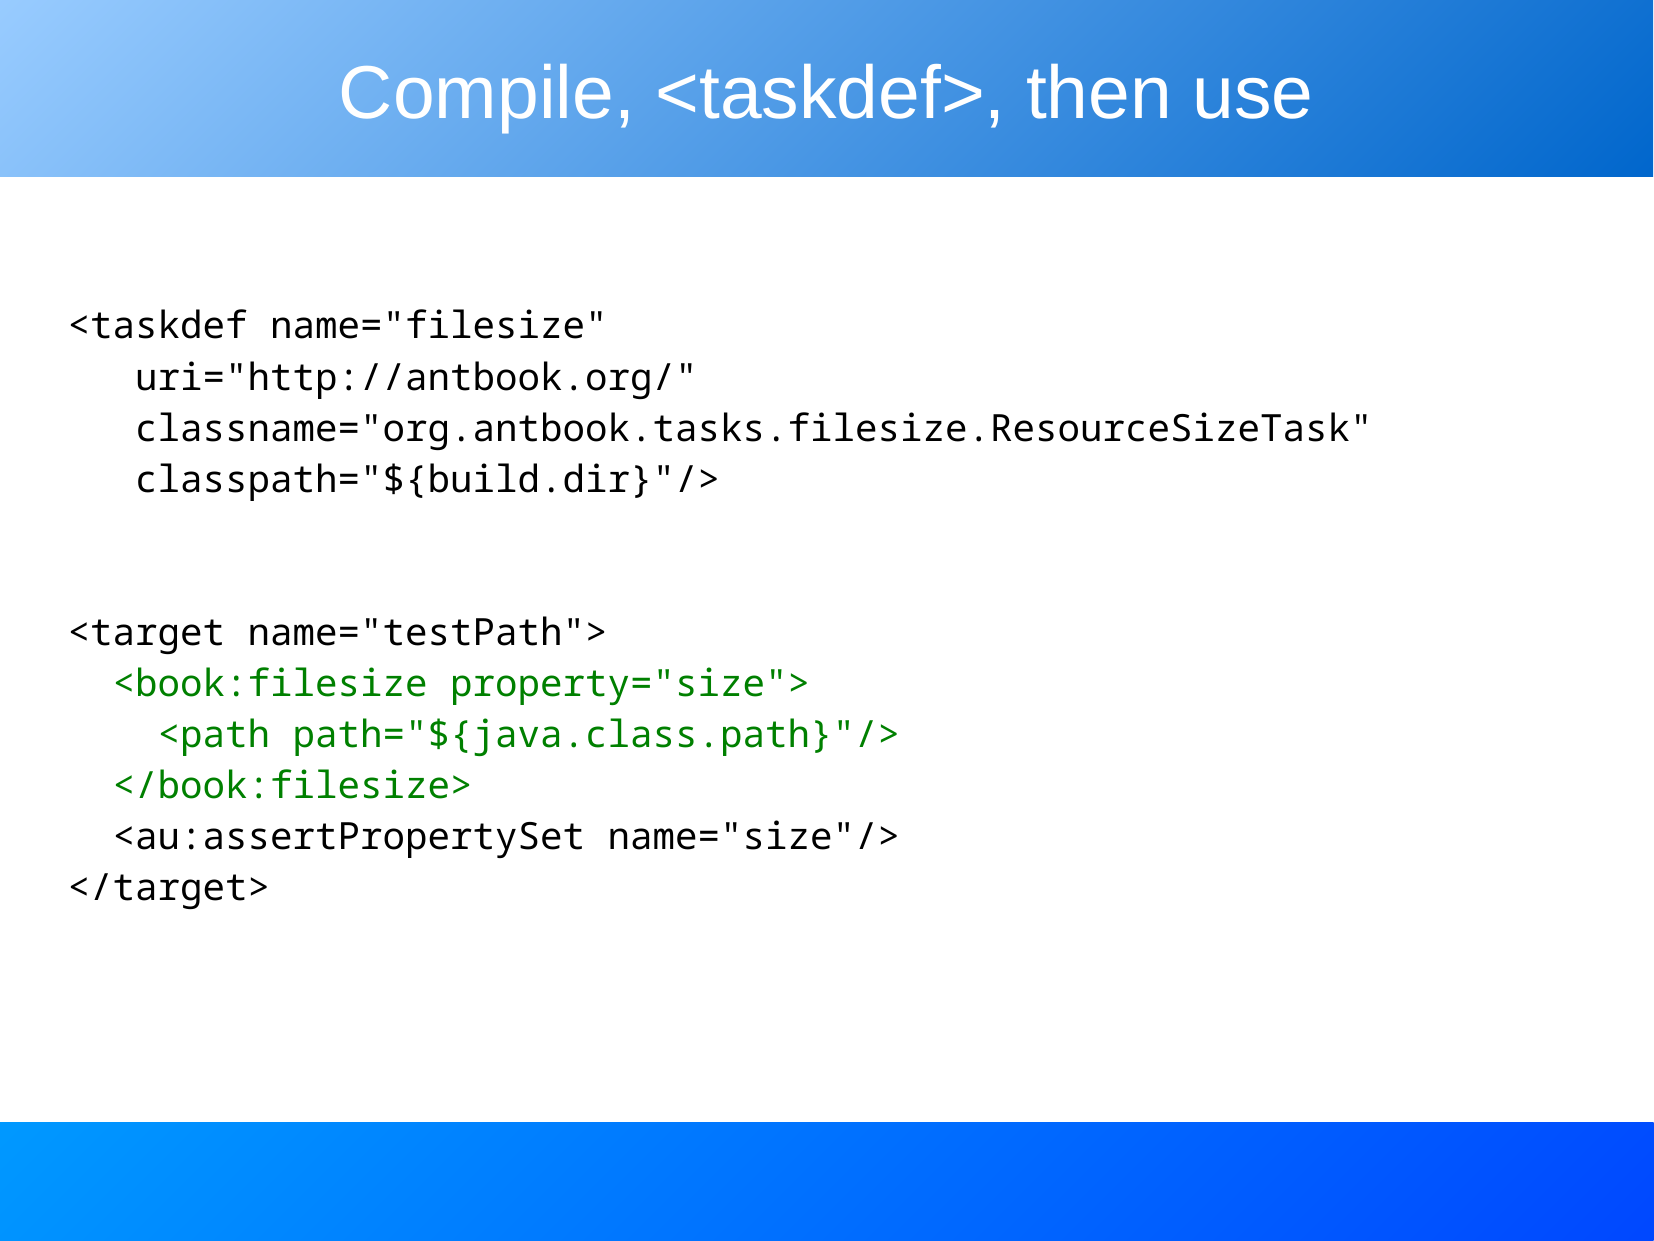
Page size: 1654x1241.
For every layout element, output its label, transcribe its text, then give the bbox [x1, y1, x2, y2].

text_box <taskdef name="filesize" uri="http://antbook.org/" classname="org.antbook.tasks.filesize.ResourceSizeTask" classpath="${build.dir}"/> <target name="testPath"> <book:filesize property="size"> <path path="${java.class.path}"/> </book:filesize> <au:assertPropertySet name="size"/> </target> [52, 386, 1592, 927]
title Compile, <taskdef>, then use [82, 22, 1571, 163]
